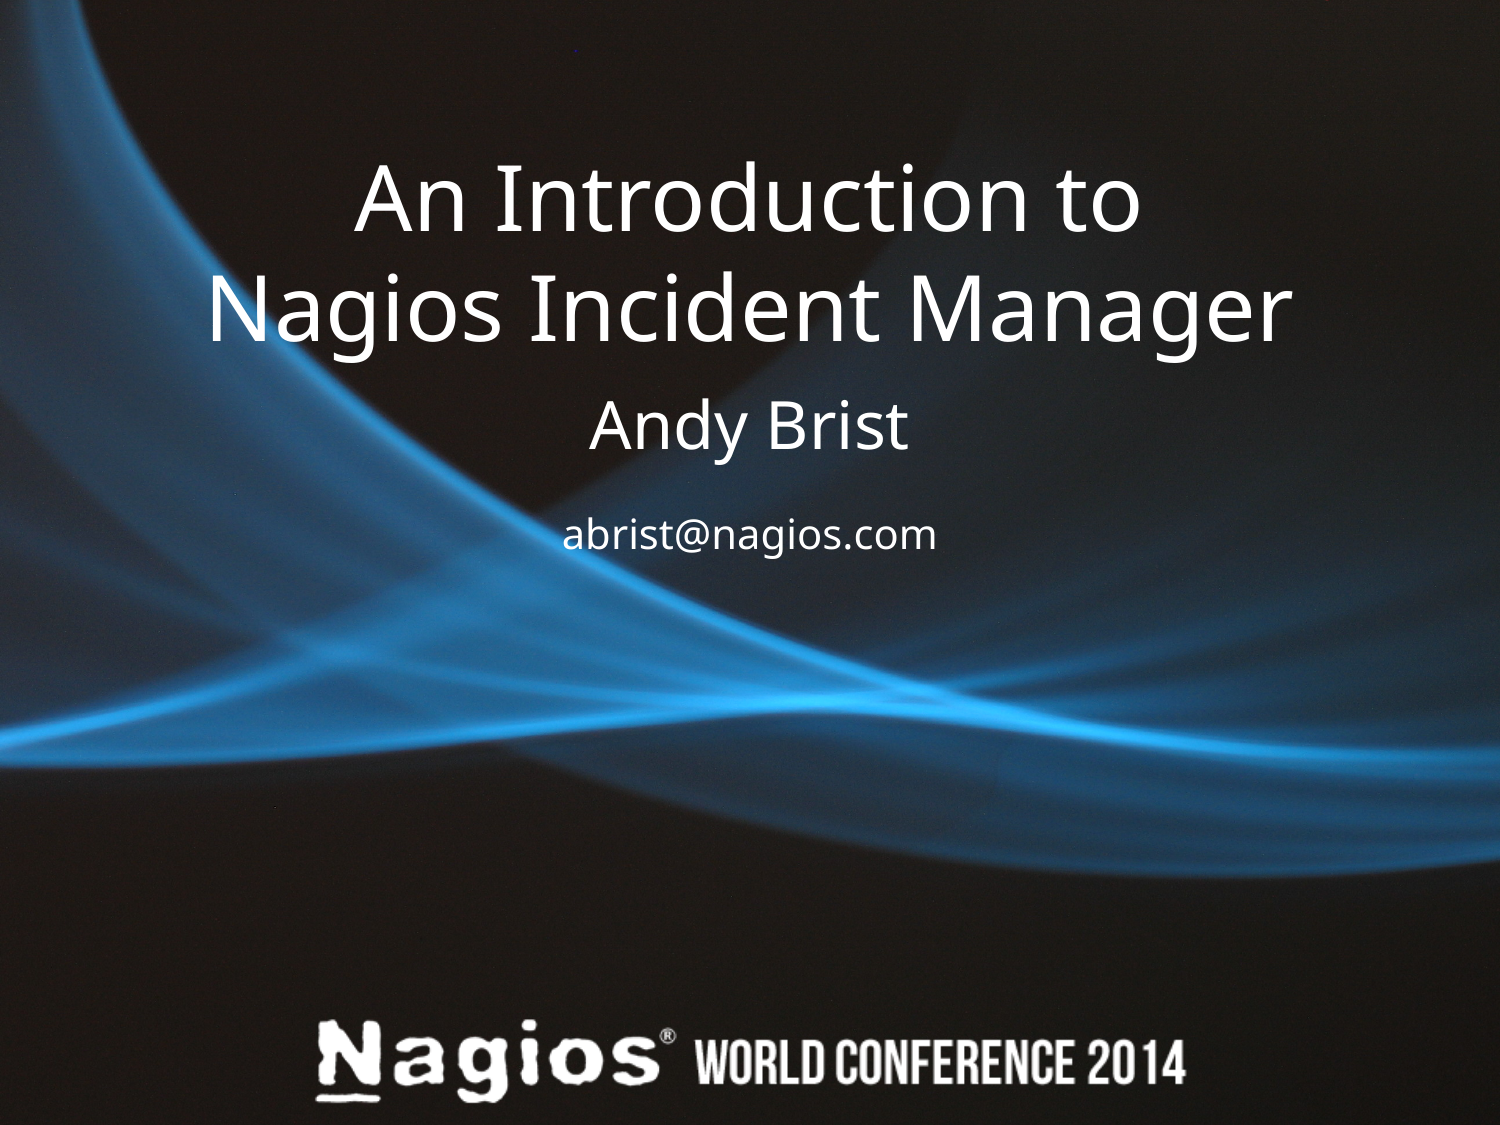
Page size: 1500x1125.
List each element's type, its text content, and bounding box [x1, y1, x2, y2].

subtitle Andy Brist [225, 375, 1275, 500]
picture [0, 0, 1500, 1125]
list abrist@nagios.com [412, 500, 1088, 588]
title An Introduction to Nagios Incident Manager [50, 125, 1450, 375]
